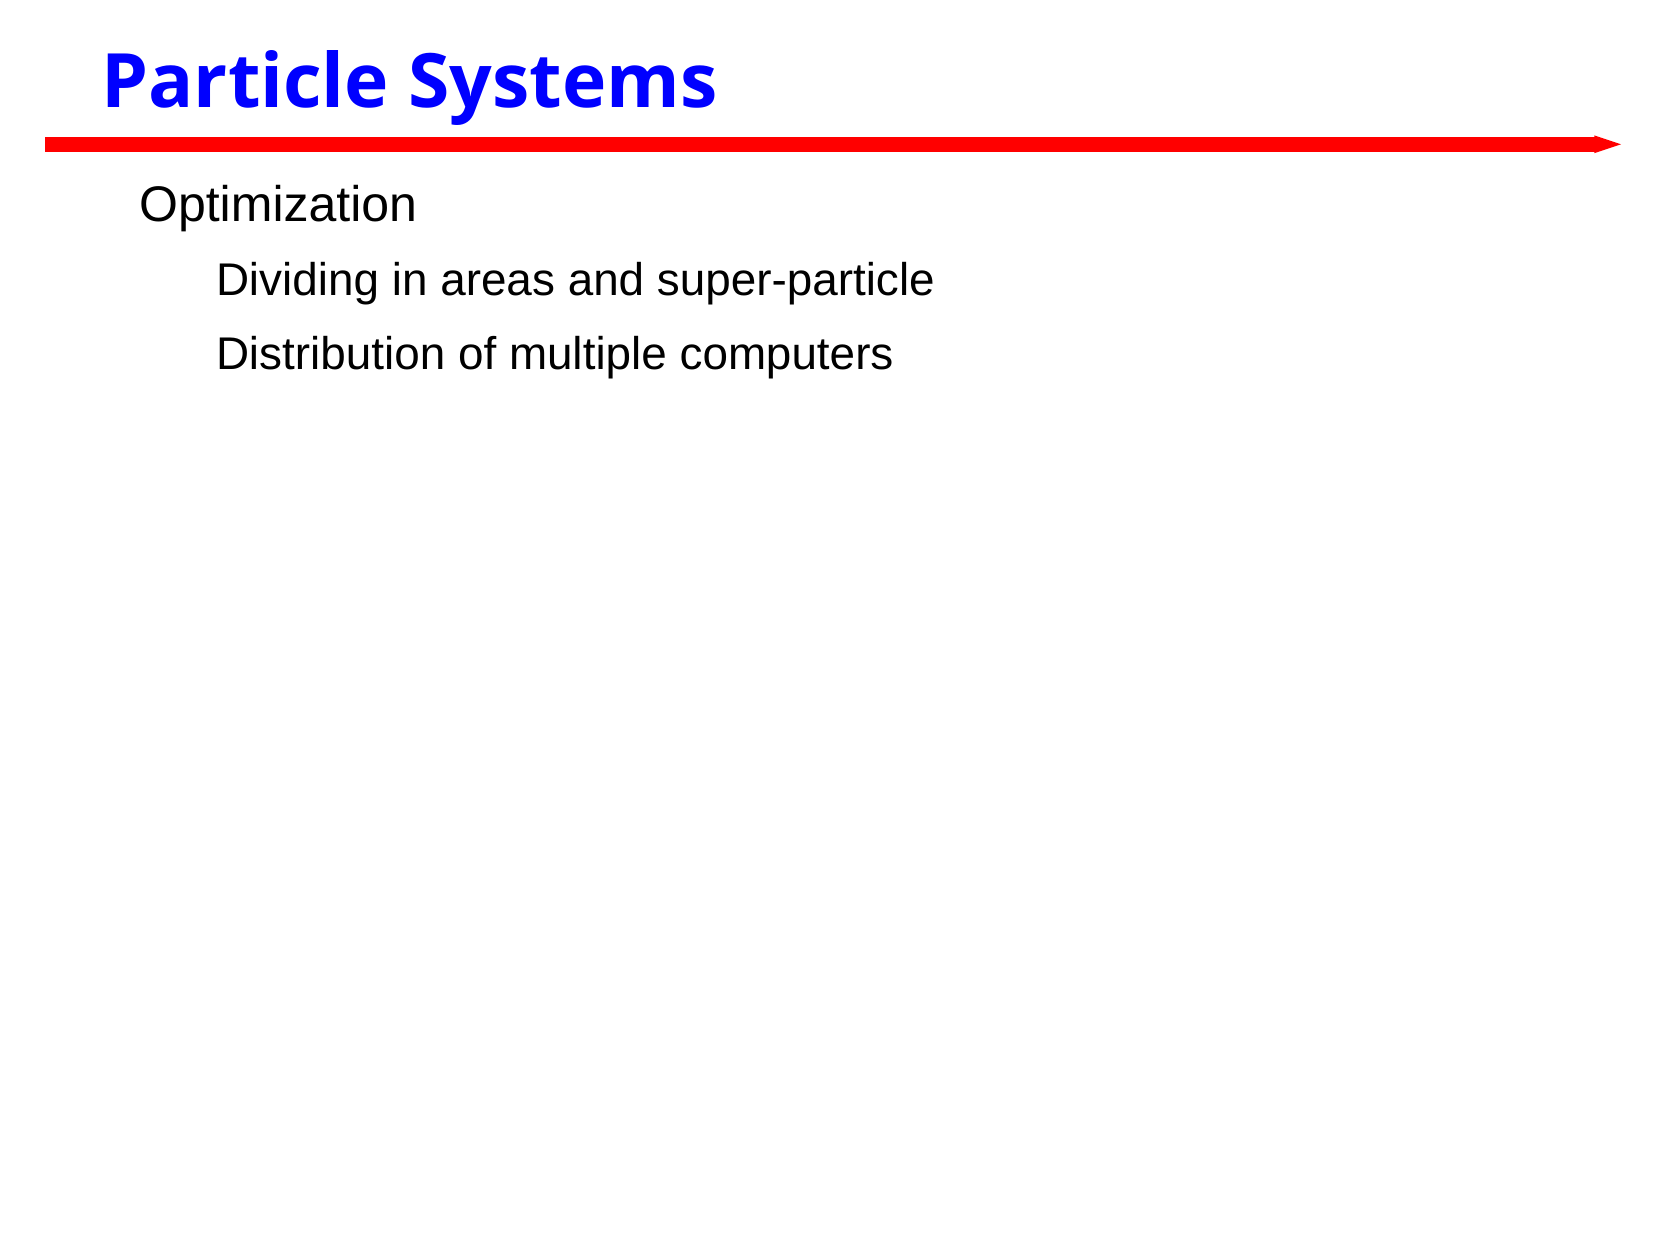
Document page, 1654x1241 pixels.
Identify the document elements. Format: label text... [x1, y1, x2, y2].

list Optimization Dividing in areas and super-particle Distribution of multiple computers [121, 175, 1534, 1127]
title Particle Systems [101, 27, 1514, 130]
